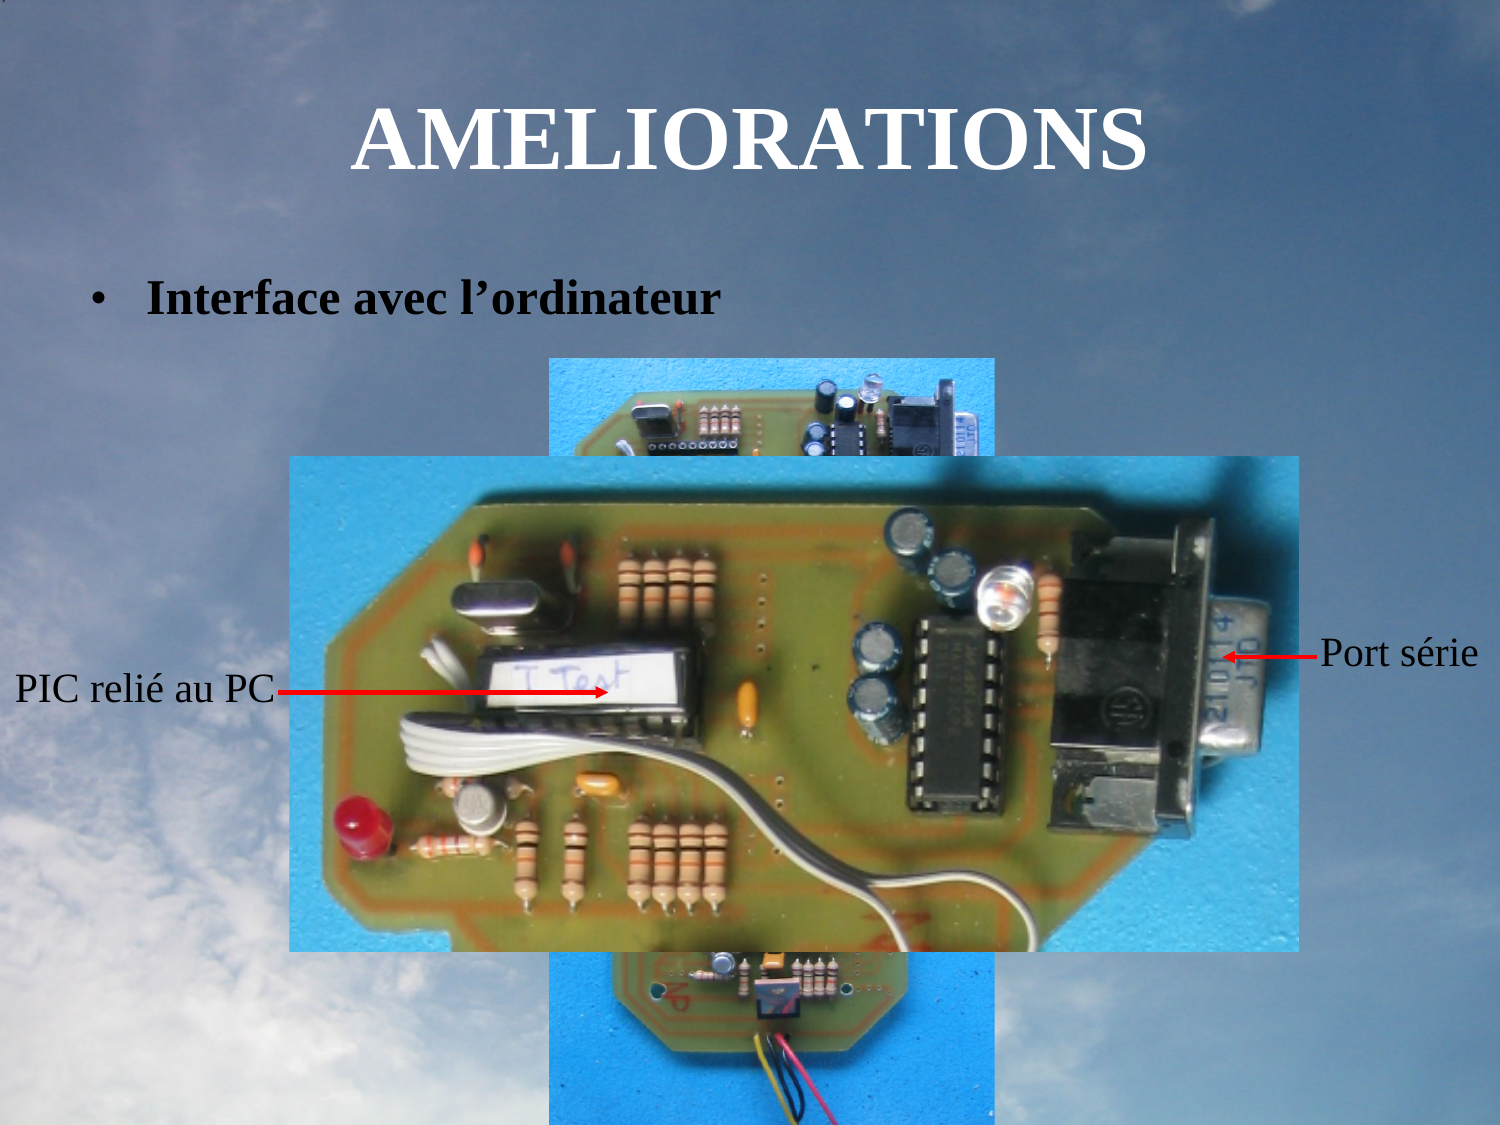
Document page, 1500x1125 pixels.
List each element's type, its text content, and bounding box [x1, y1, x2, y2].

list Interface avec l’ordinateur [75, 262, 1426, 622]
text_box Port série [1305, 621, 1494, 684]
text_box PIC relié au PC [0, 657, 291, 719]
title AMELIORATIONS [75, 45, 1426, 233]
picture [0, 0, 1500, 1125]
